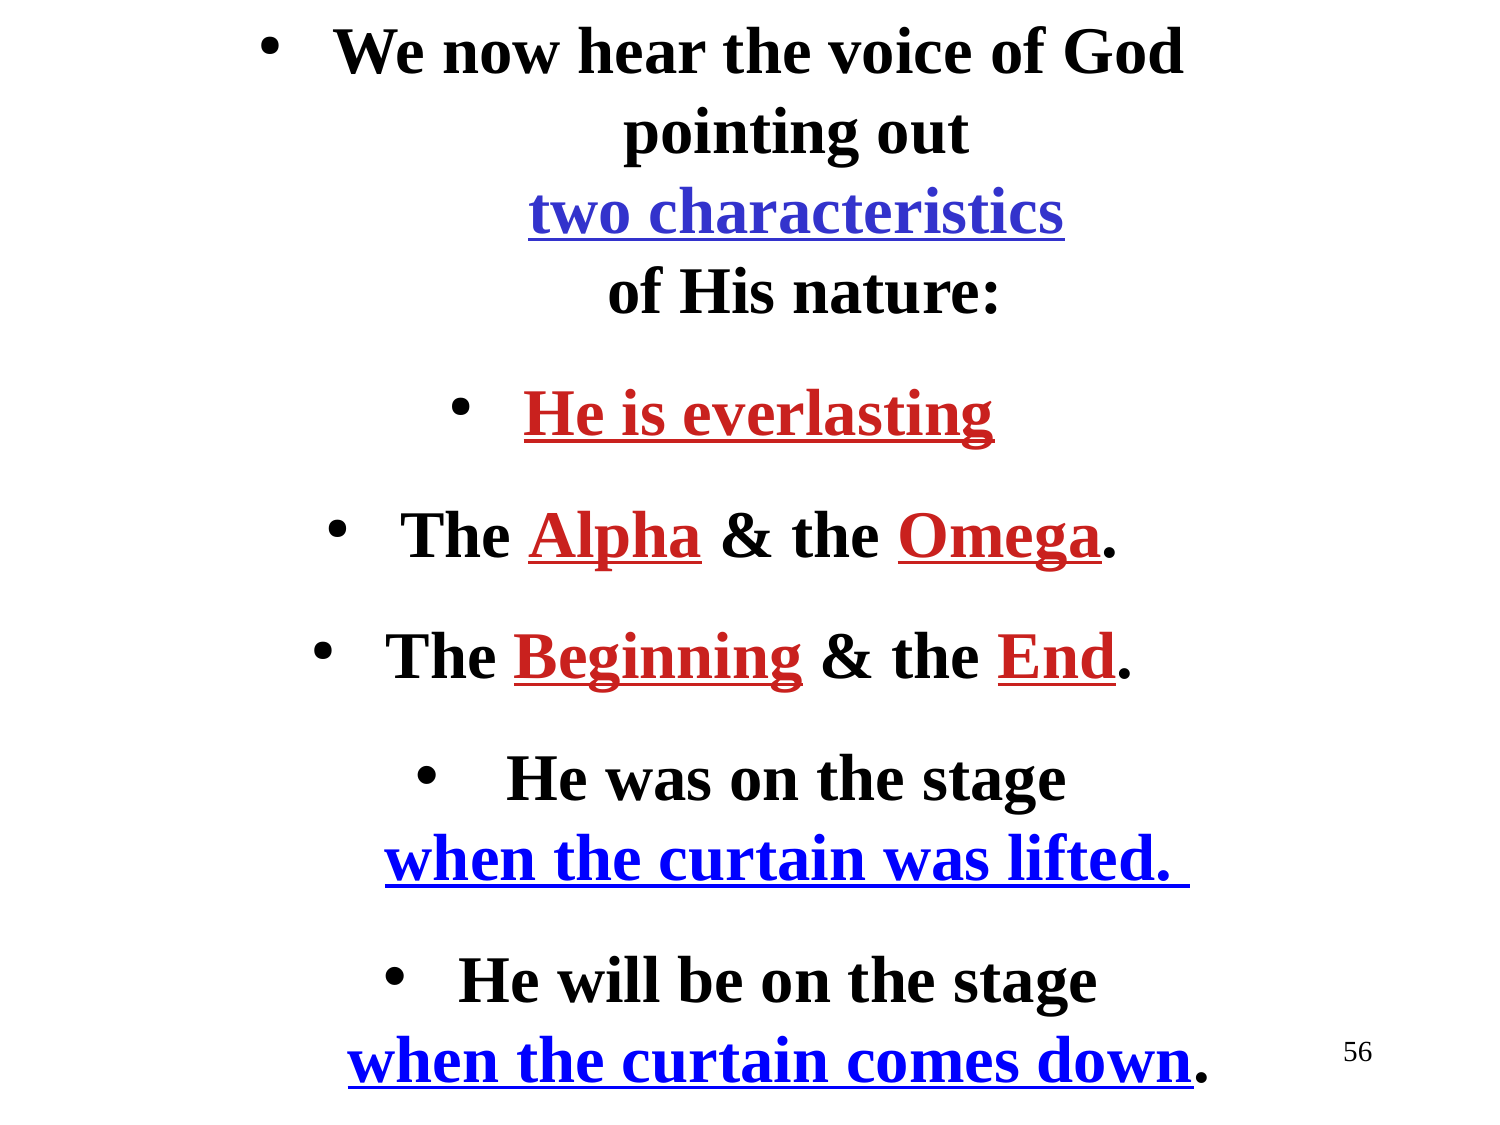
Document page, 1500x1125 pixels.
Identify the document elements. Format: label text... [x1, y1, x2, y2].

text_box We now hear the voice of God pointing out two characteristics of His nature: He is everlasting The Alpha & the Omega. The Beginning & the End. He was on the stage when the curtain was lifted. He will be on the stage when the curtain comes down. [0, 0, 1500, 1103]
